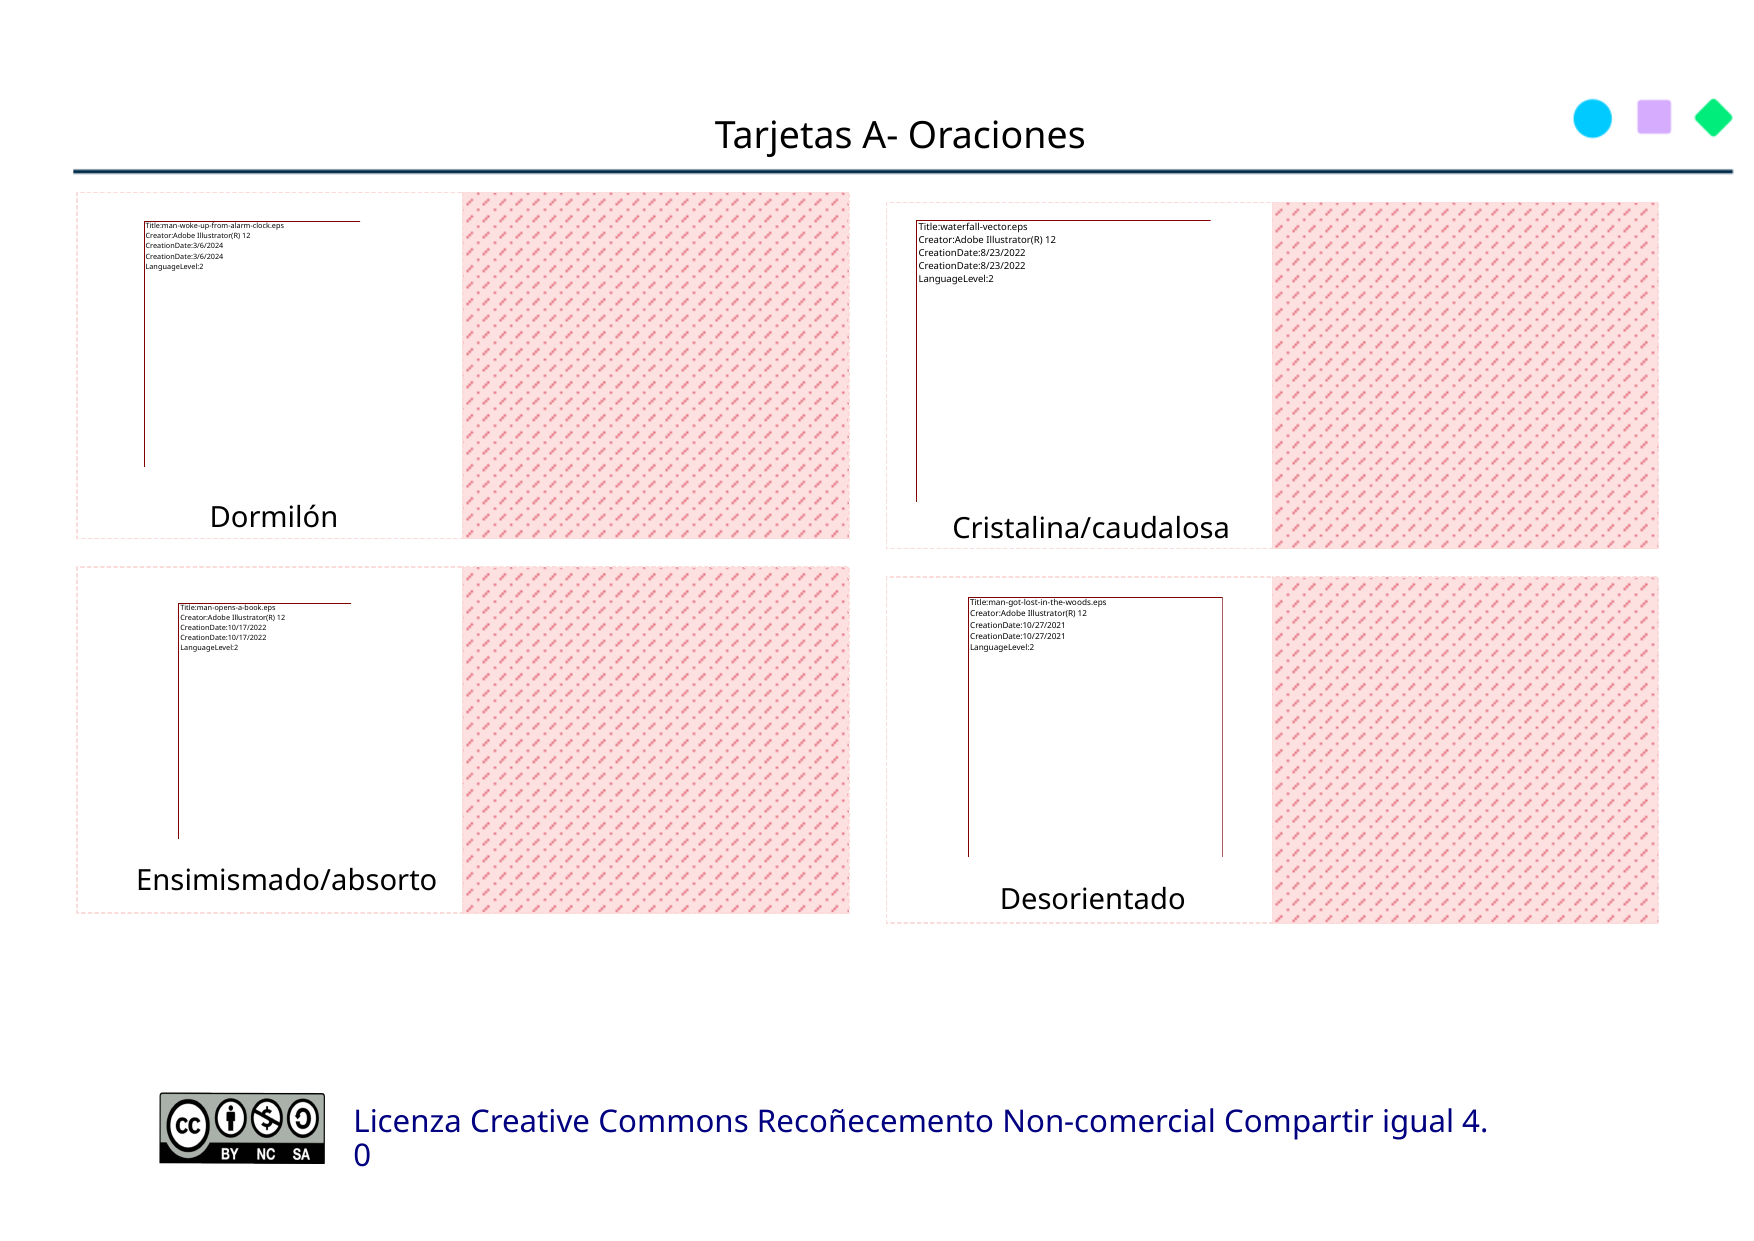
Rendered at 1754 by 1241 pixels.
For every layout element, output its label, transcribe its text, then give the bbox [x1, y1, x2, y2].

picture [59, 70, 1743, 197]
text_box Desorientado [984, 871, 1188, 957]
text_box [463, 192, 849, 539]
picture [159, 1092, 325, 1164]
picture [915, 219, 1211, 502]
text_box [1272, 577, 1659, 924]
picture [143, 220, 361, 467]
picture [967, 596, 1231, 857]
text_box [463, 567, 849, 914]
text_box [1272, 202, 1659, 549]
text_box Licenza Creative Commons Recoñecemento Non-comercial Compartir igual 4.0 [338, 1072, 1506, 1170]
text_box Dormilón [194, 488, 372, 574]
text_box Ensimismado/absorto [121, 851, 435, 939]
text_box Cristalina/caudalosa [937, 499, 1232, 585]
picture [177, 602, 361, 839]
